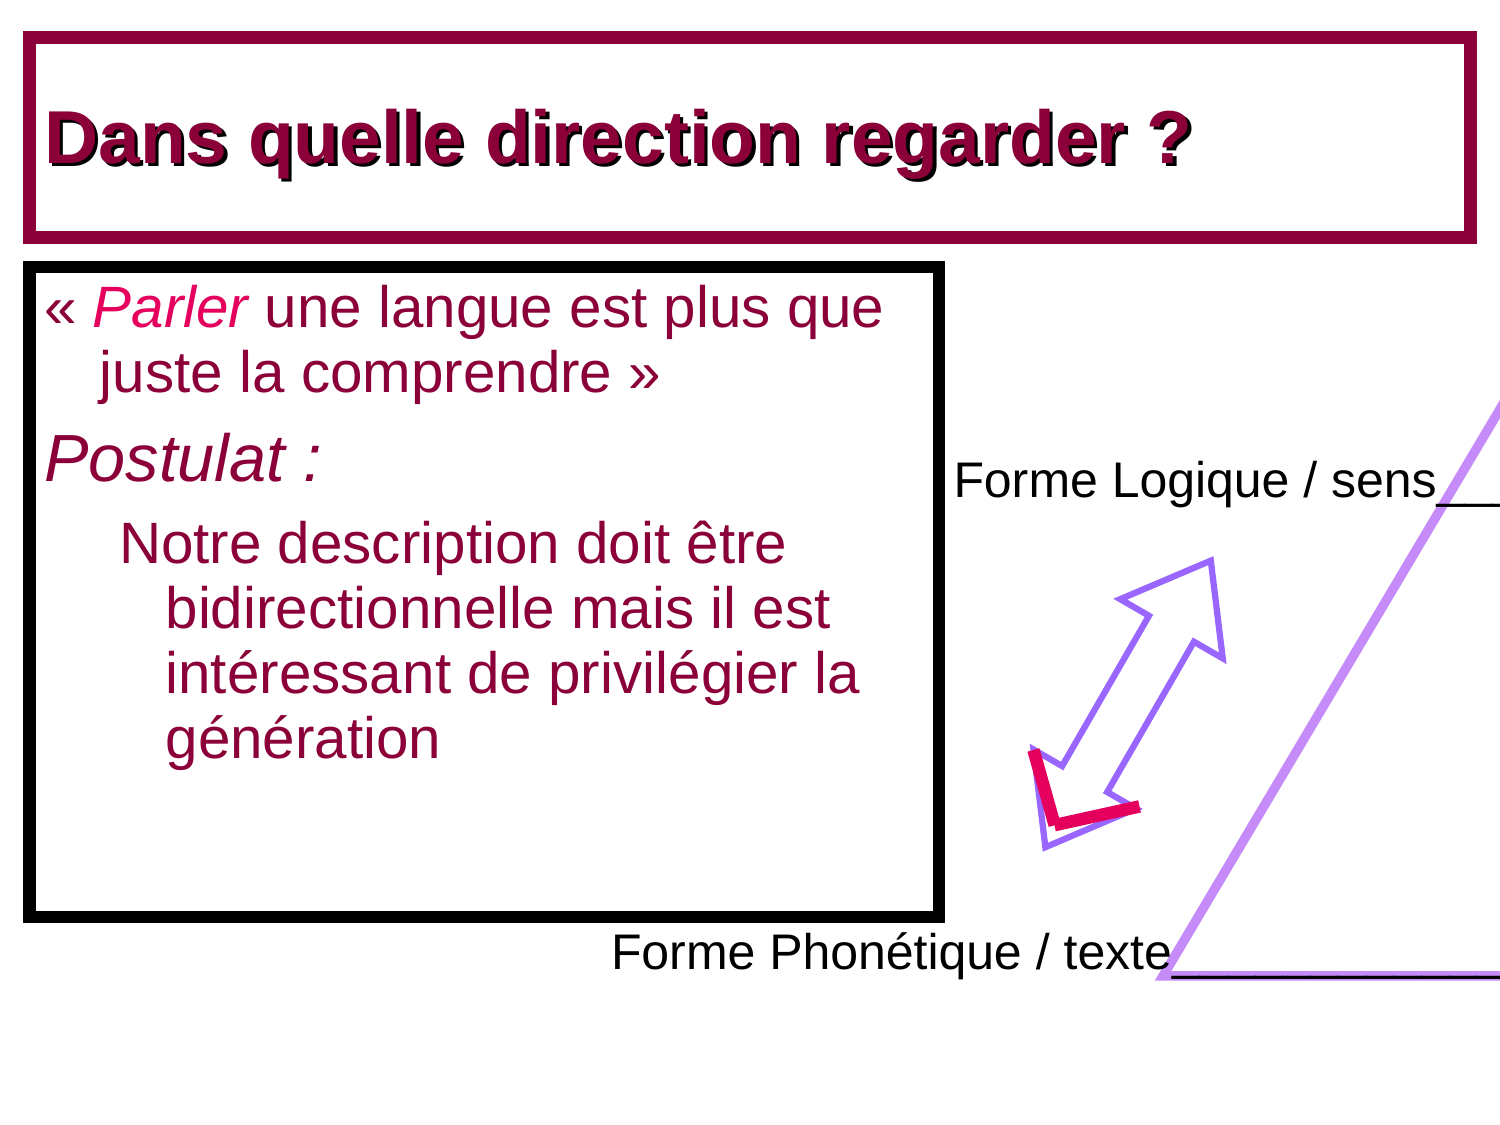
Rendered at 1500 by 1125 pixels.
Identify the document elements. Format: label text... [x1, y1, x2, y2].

text_box Forme Phonétique / texte__________________________ [596, 916, 1500, 1016]
text_box [1039, 797, 1110, 848]
title Dans quelle direction regarder ? [29, 37, 1471, 238]
text_box Forme Logique / sens_______ [938, 444, 1500, 544]
text_box « Parler une langue est plus que juste la comprendre » Postulat : Notre description doit être bidirectionnelle mais il est intéressant de privilégier la génération [29, 267, 939, 917]
text_box [1042, 560, 1223, 817]
